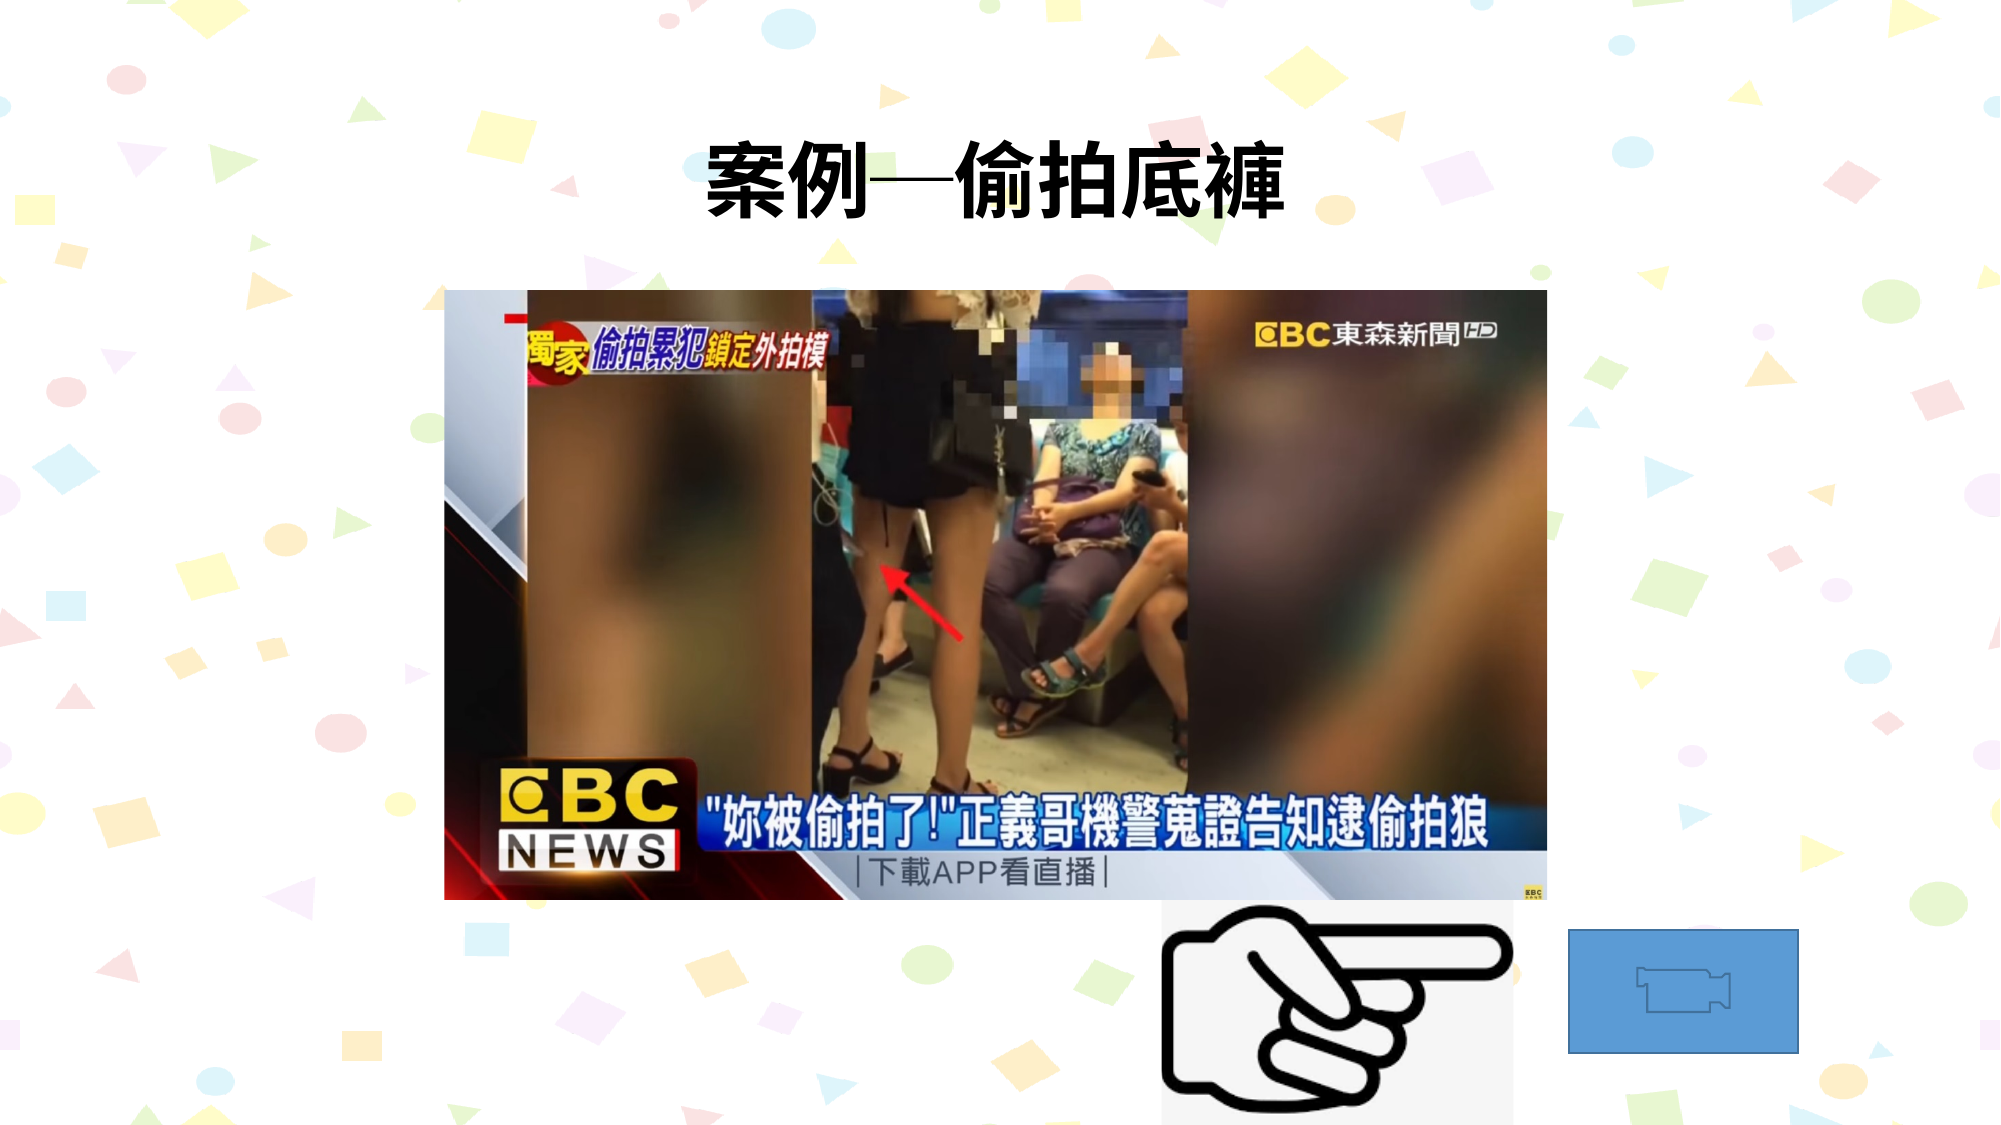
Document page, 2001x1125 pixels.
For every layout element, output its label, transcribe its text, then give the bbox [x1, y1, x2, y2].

text_box [1568, 930, 1799, 1054]
picture [444, 290, 1548, 1125]
title 案例─偷拍底褲 [67, 59, 1925, 278]
